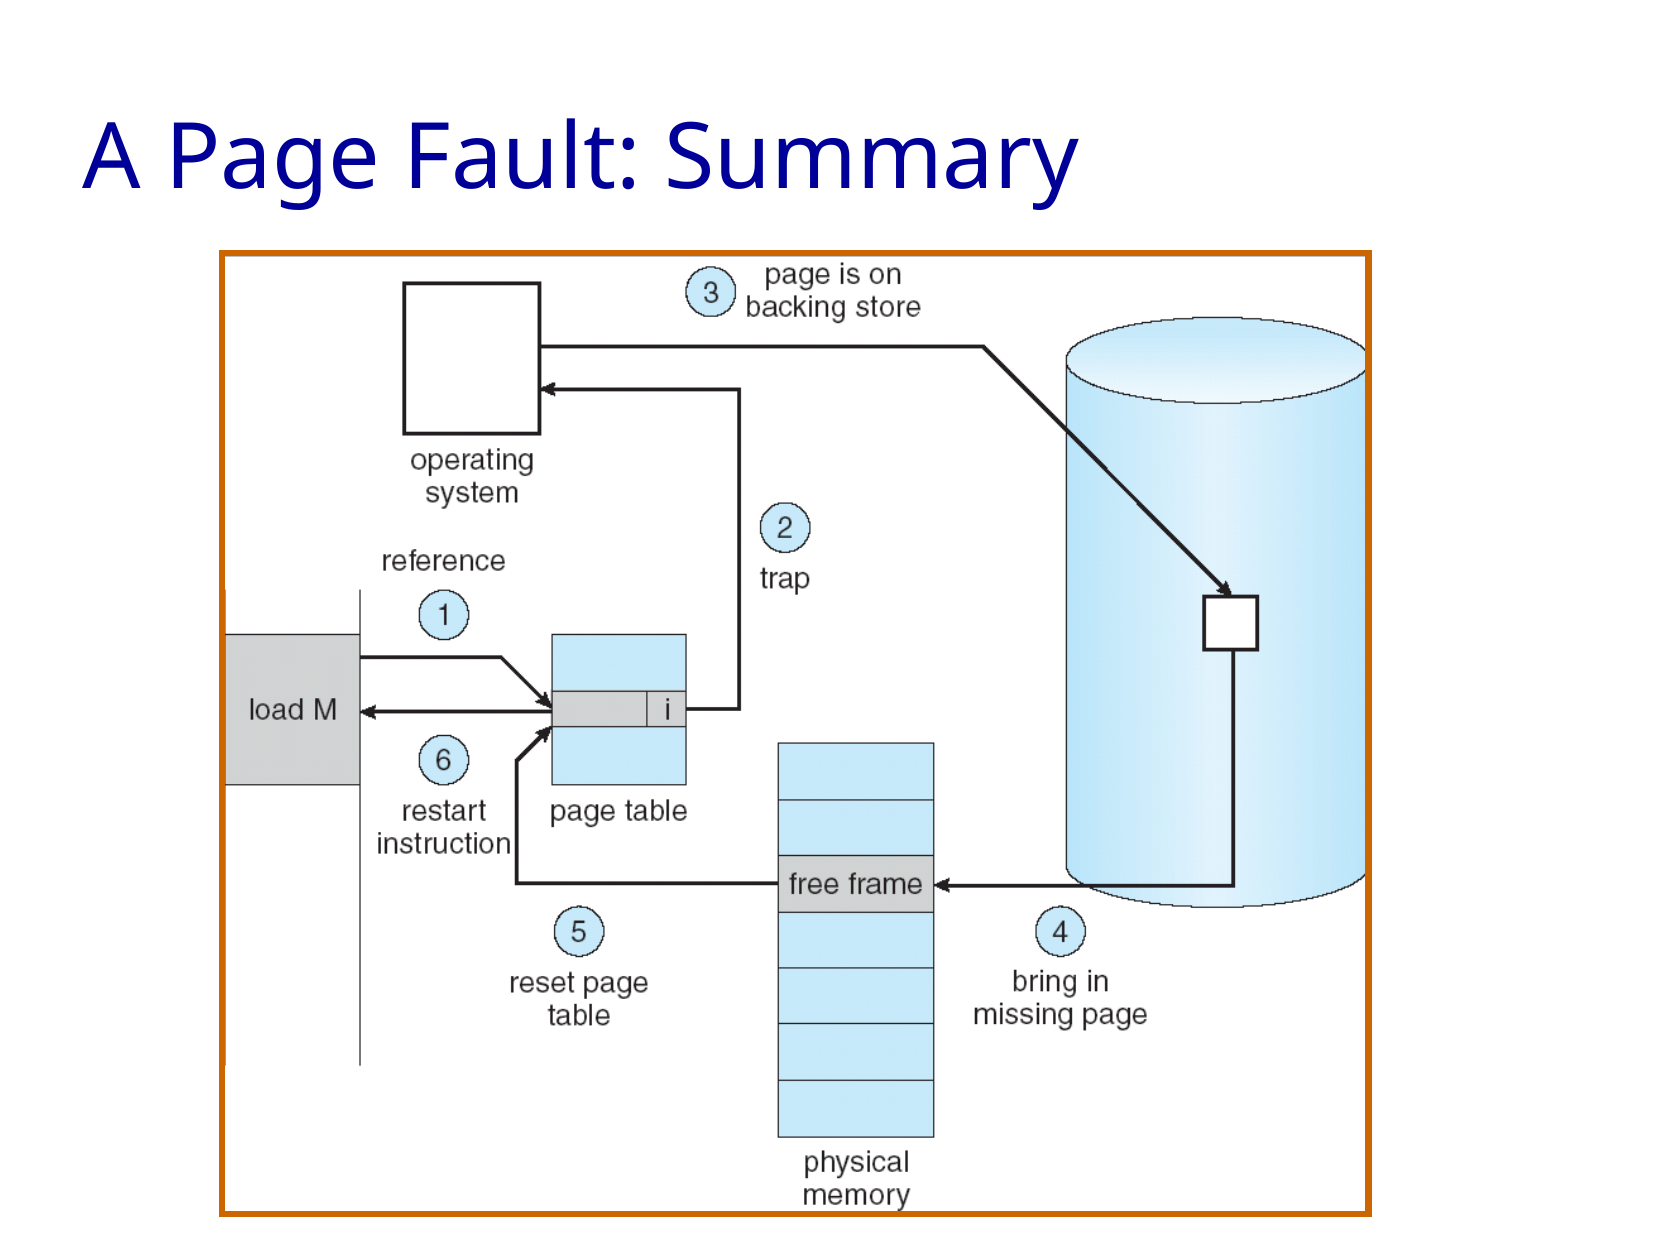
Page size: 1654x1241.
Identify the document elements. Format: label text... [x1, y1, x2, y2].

title A Page Fault: Summary [82, 49, 1571, 257]
picture [225, 255, 1366, 1211]
